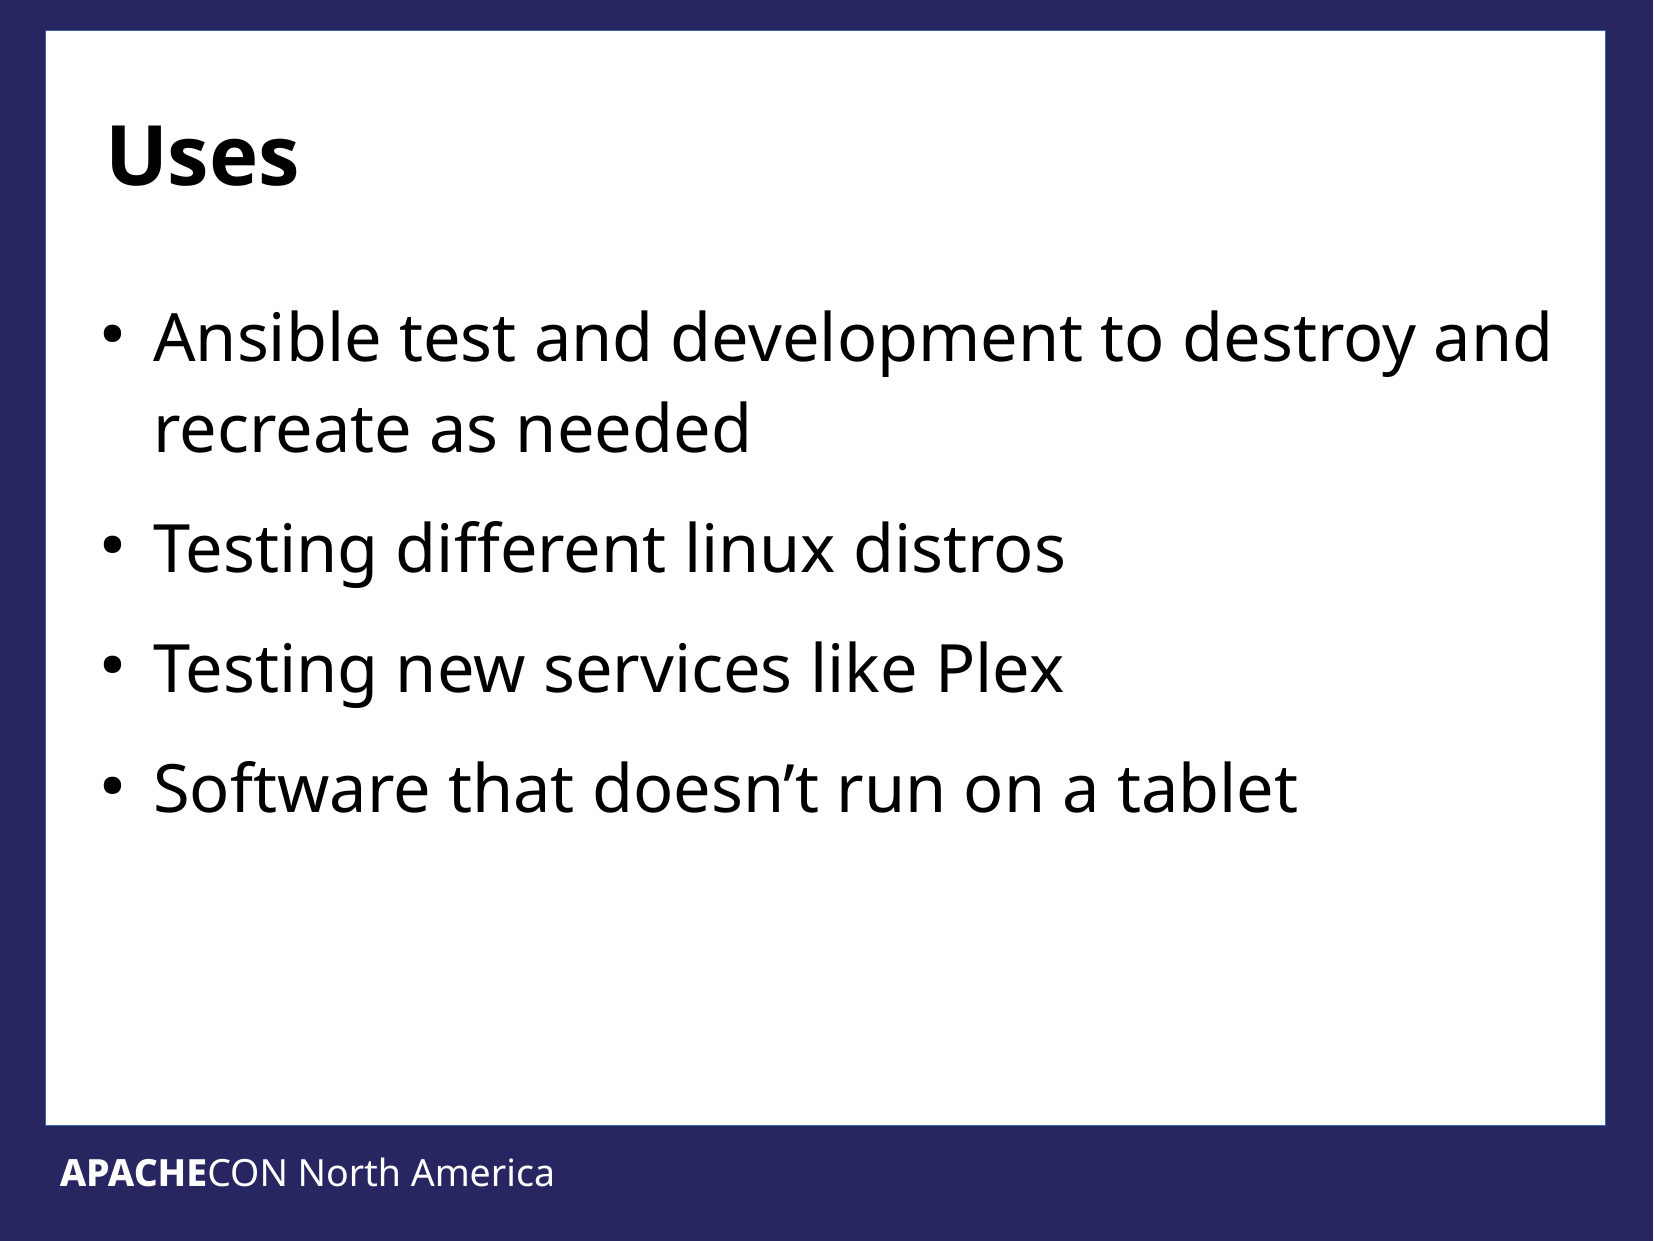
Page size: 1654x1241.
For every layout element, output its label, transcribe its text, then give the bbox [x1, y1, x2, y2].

list Ansible test and development to destroy and recreate as needed Testing different linux distros Testing new services like Plex Software that doesn’t run on a tablet [82, 290, 1571, 1010]
title Uses [105, 49, 1546, 257]
